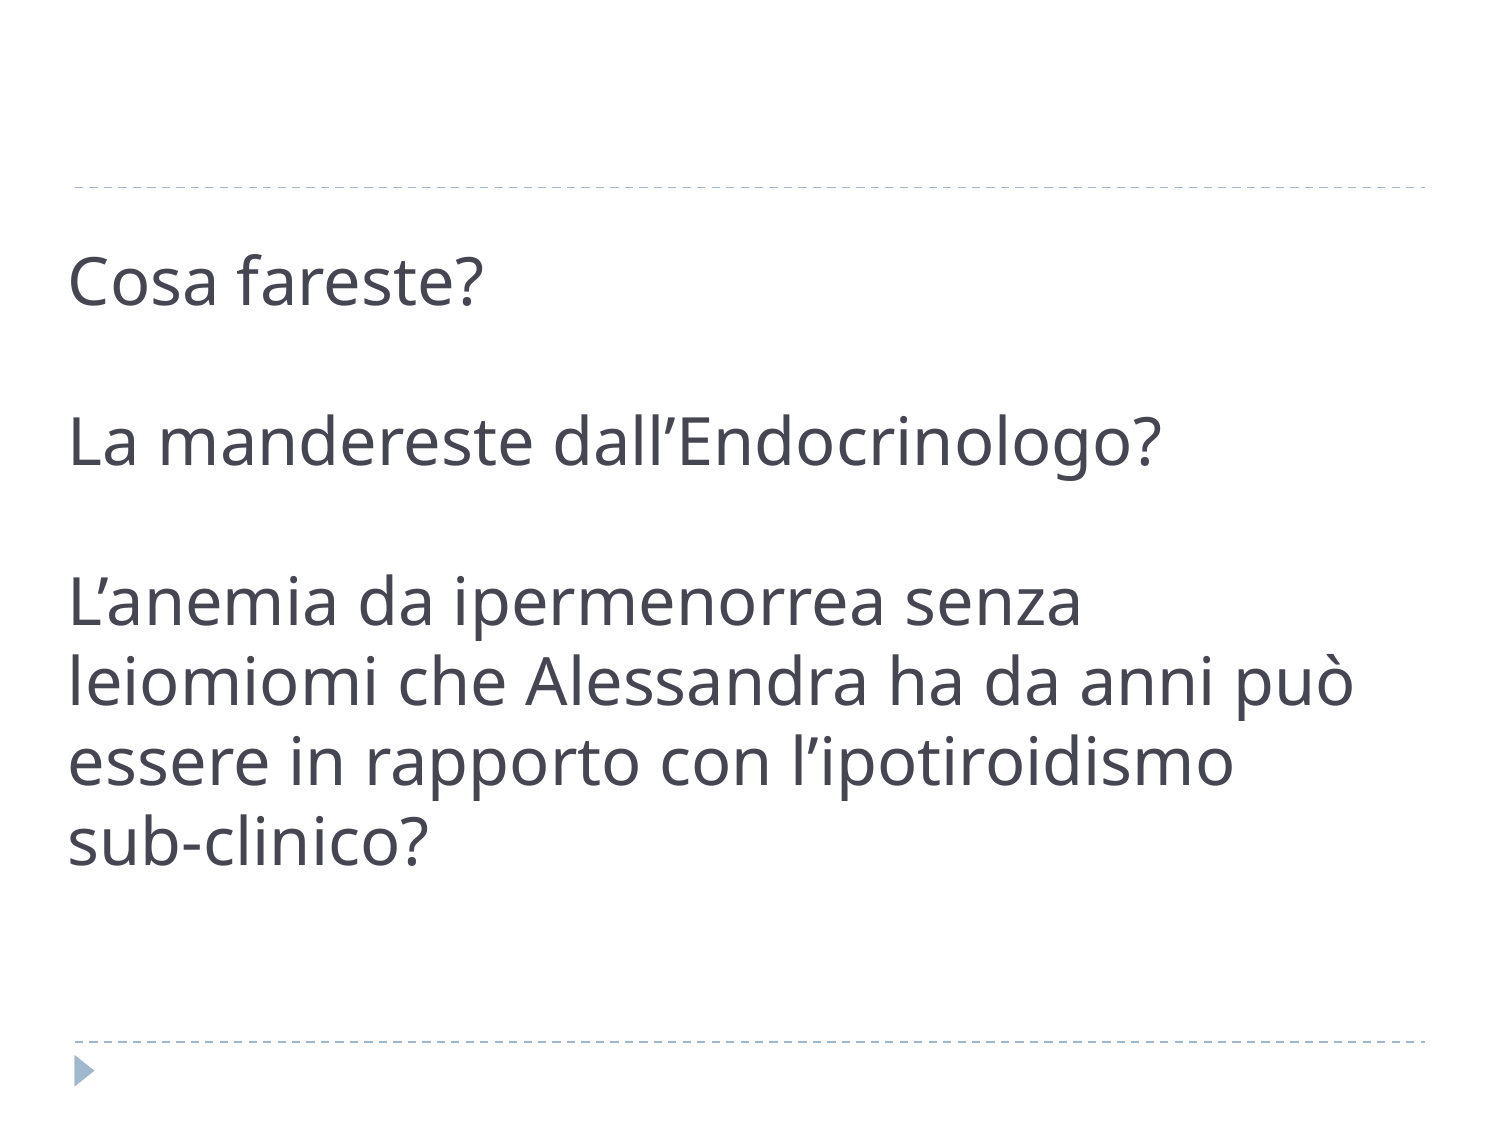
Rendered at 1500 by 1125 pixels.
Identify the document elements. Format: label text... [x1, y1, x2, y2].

title Cosa fareste? La mandereste dall’Endocrinologo? L’anemia da ipermenorrea senza leiomiomi che Alessandra ha da anni può essere in rapporto con l’ipotiroidismo sub-clinico? [53, 231, 1404, 811]
